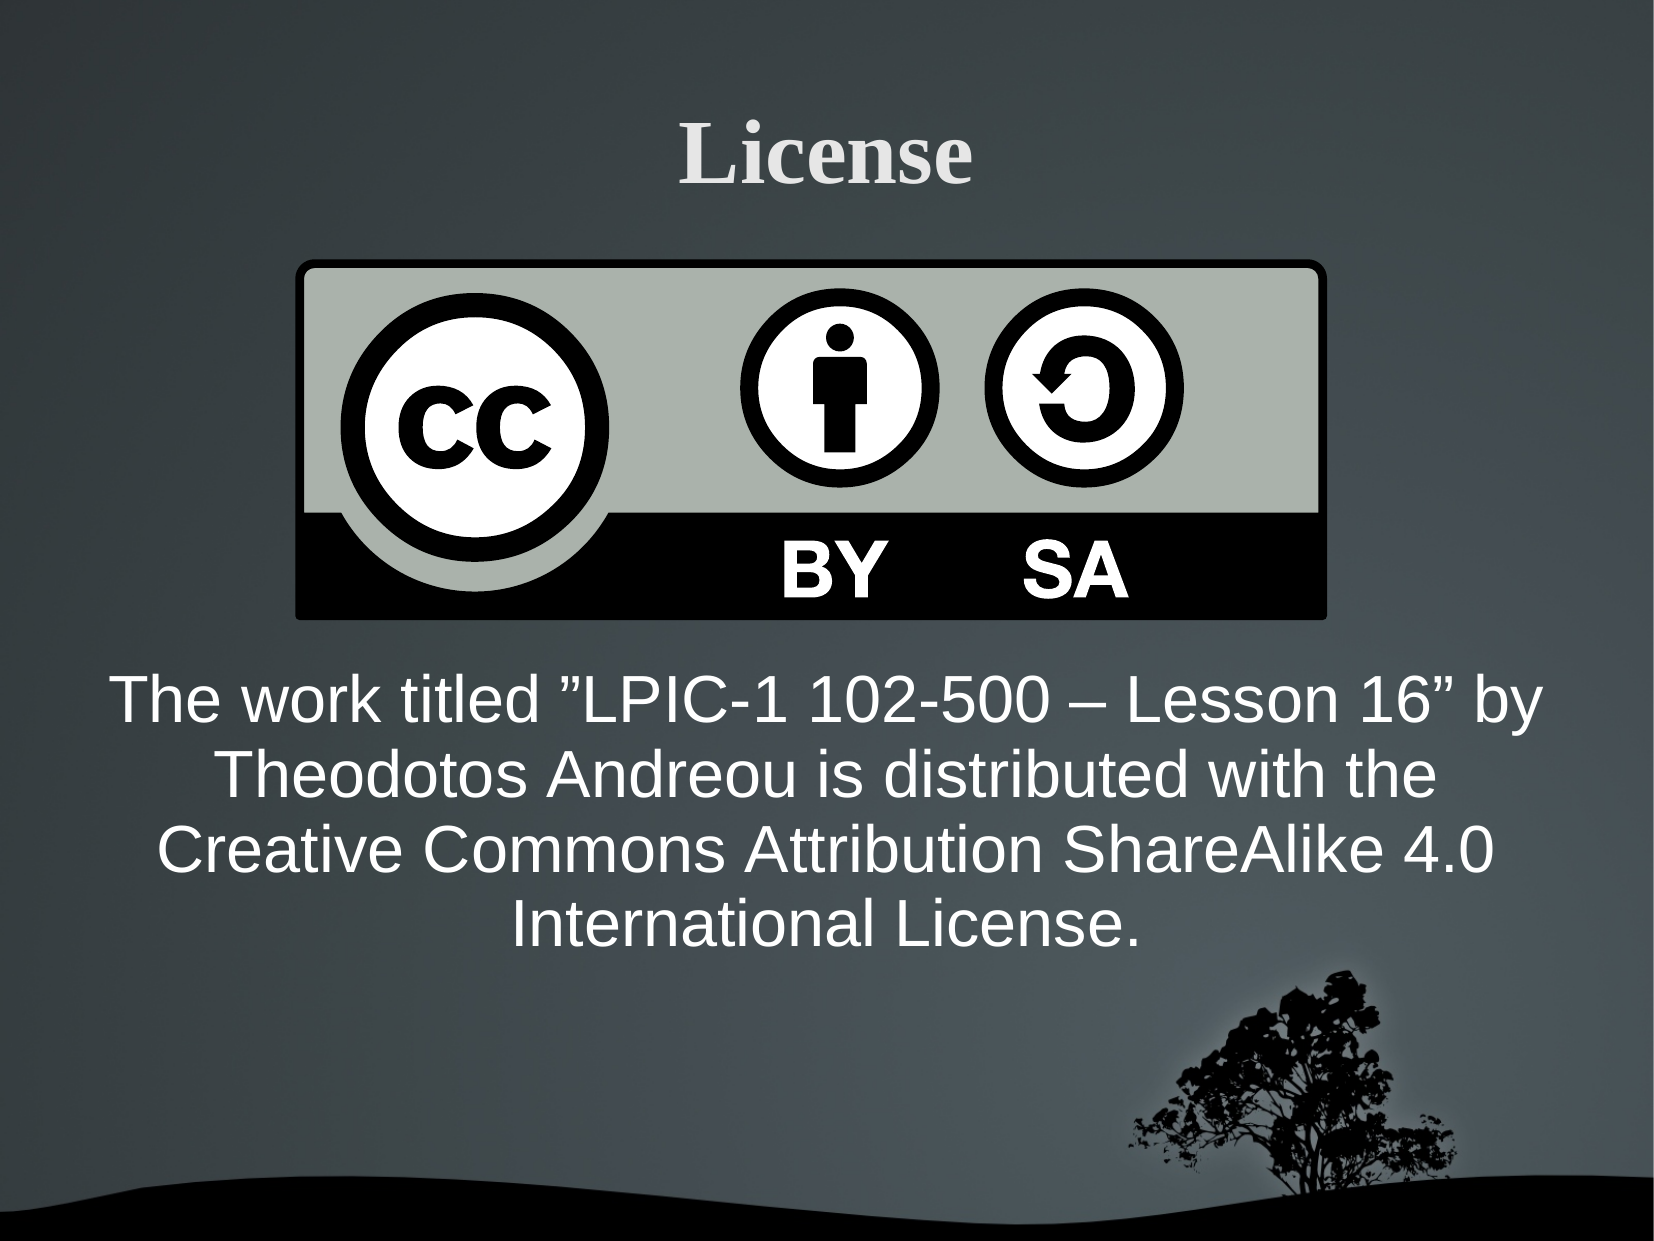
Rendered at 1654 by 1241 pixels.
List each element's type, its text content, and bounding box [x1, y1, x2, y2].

title License [82, 49, 1571, 257]
subtitle The work titled ”LPIC-1 102-500 – Lesson 16” by Theodotos Andreou is distributed with the Creative Commons Attribution ShareAlike 4.0 International License. [82, 290, 1571, 1109]
picture [0, 0, 1654, 1241]
